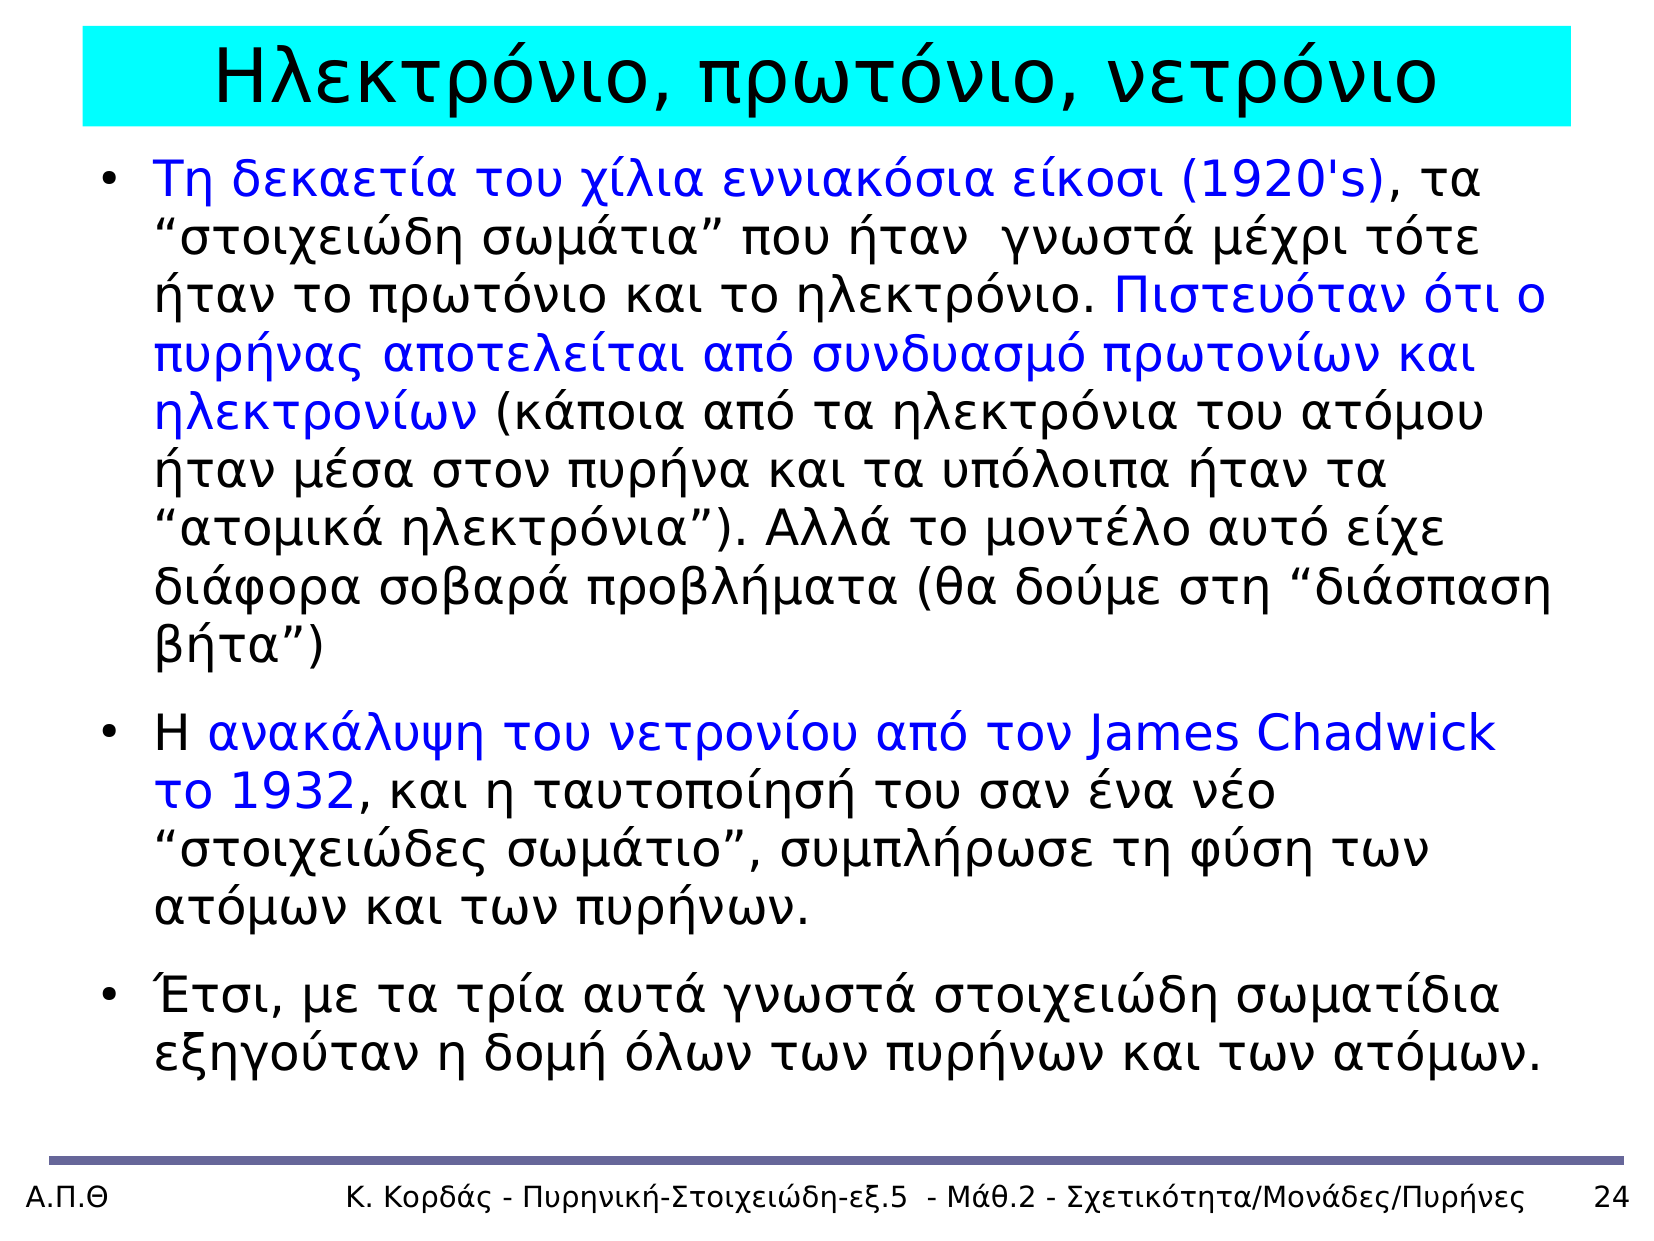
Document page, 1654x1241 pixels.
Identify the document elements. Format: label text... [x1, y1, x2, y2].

list Τη δεκαετία του χίλια εννιακόσια είκοσι (1920's), τα “στοιχειώδη σωμάτια” που ήταν γνωστά μέχρι τότε ήταν το πρωτόνιο και το ηλεκτρόνιο. Πιστευόταν ότι ο πυρήνας αποτελείται από συνδυασμό πρωτονίων και ηλεκτρονίων (κάποια από τα ηλεκτρόνια του ατόμου ήταν μέσα στον πυρήνα και τα υπόλοιπα ήταν τα “ατομικά ηλεκτρόνια”). Αλλά το μοντέλο αυτό είχε διάφορα σοβαρά προβλήματα (θα δούμε στη “διάσπαση βήτα”) Η ανακάλυψη του νετρονίου από τον James Chadwick το 1932, και η ταυτοποίησή του σαν ένα νέο “στοιχειώδες σωμάτιο”, συμπλήρωσε τη φύση των ατόμων και των πυρήνων. Έτσι, με τα τρία αυτά γνωστά στοιχειώδη σωματίδια εξηγούταν η δομή όλων των πυρήνων και των ατόμων. [82, 150, 1571, 1127]
title Ηλεκτρόνιο, πρωτόνιο, νετρόνιο [82, 25, 1571, 127]
